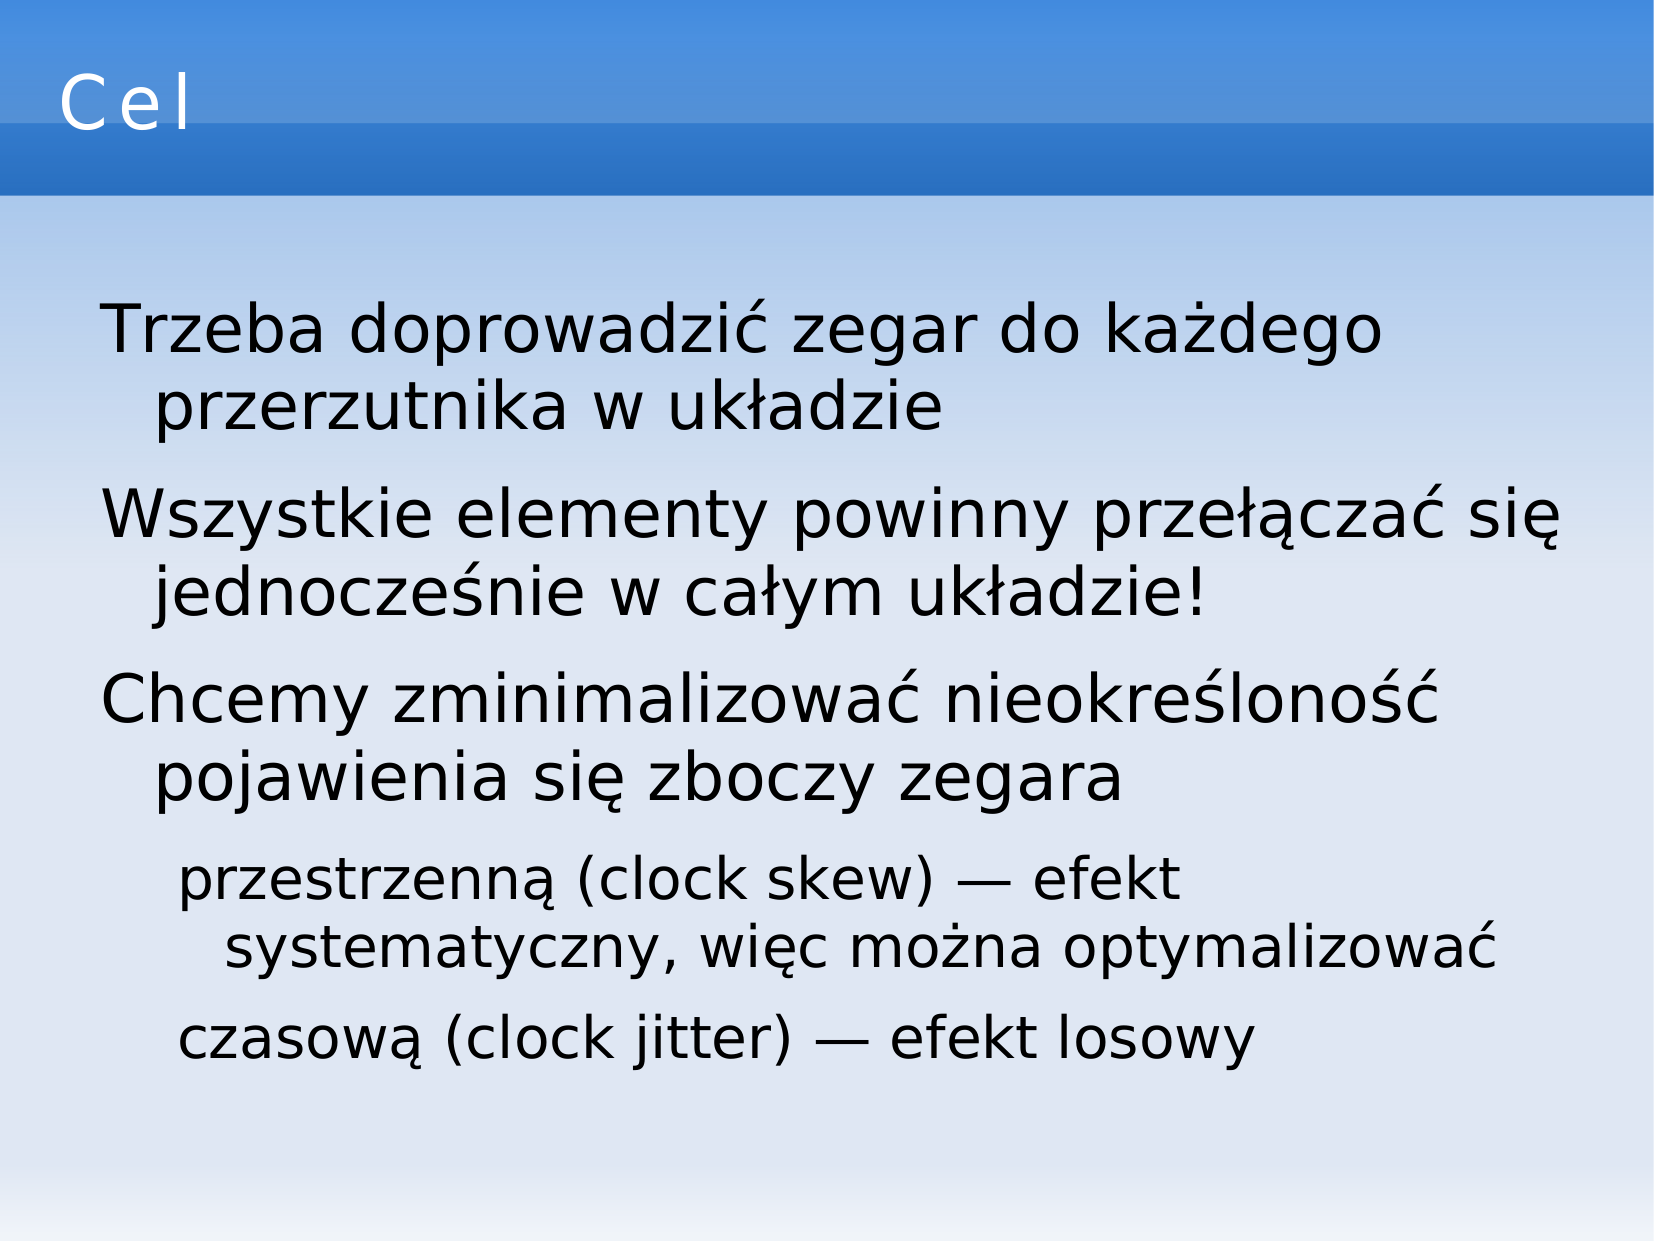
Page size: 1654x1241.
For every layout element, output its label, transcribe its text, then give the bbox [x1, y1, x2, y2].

list Trzeba doprowadzić zegar do każdego przerzutnika w układzie Wszystkie elementy powinny przełączać się jednocześnie w całym układzie! Chcemy zminimalizować nieokreśloność pojawienia się zboczy zegara przestrzenną (clock skew) — efekt systematyczny, więc można optymalizować czasową (clock jitter) — efekt losowy [82, 290, 1571, 1094]
title Cel [59, 29, 1270, 178]
picture [0, 0, 1654, 1241]
